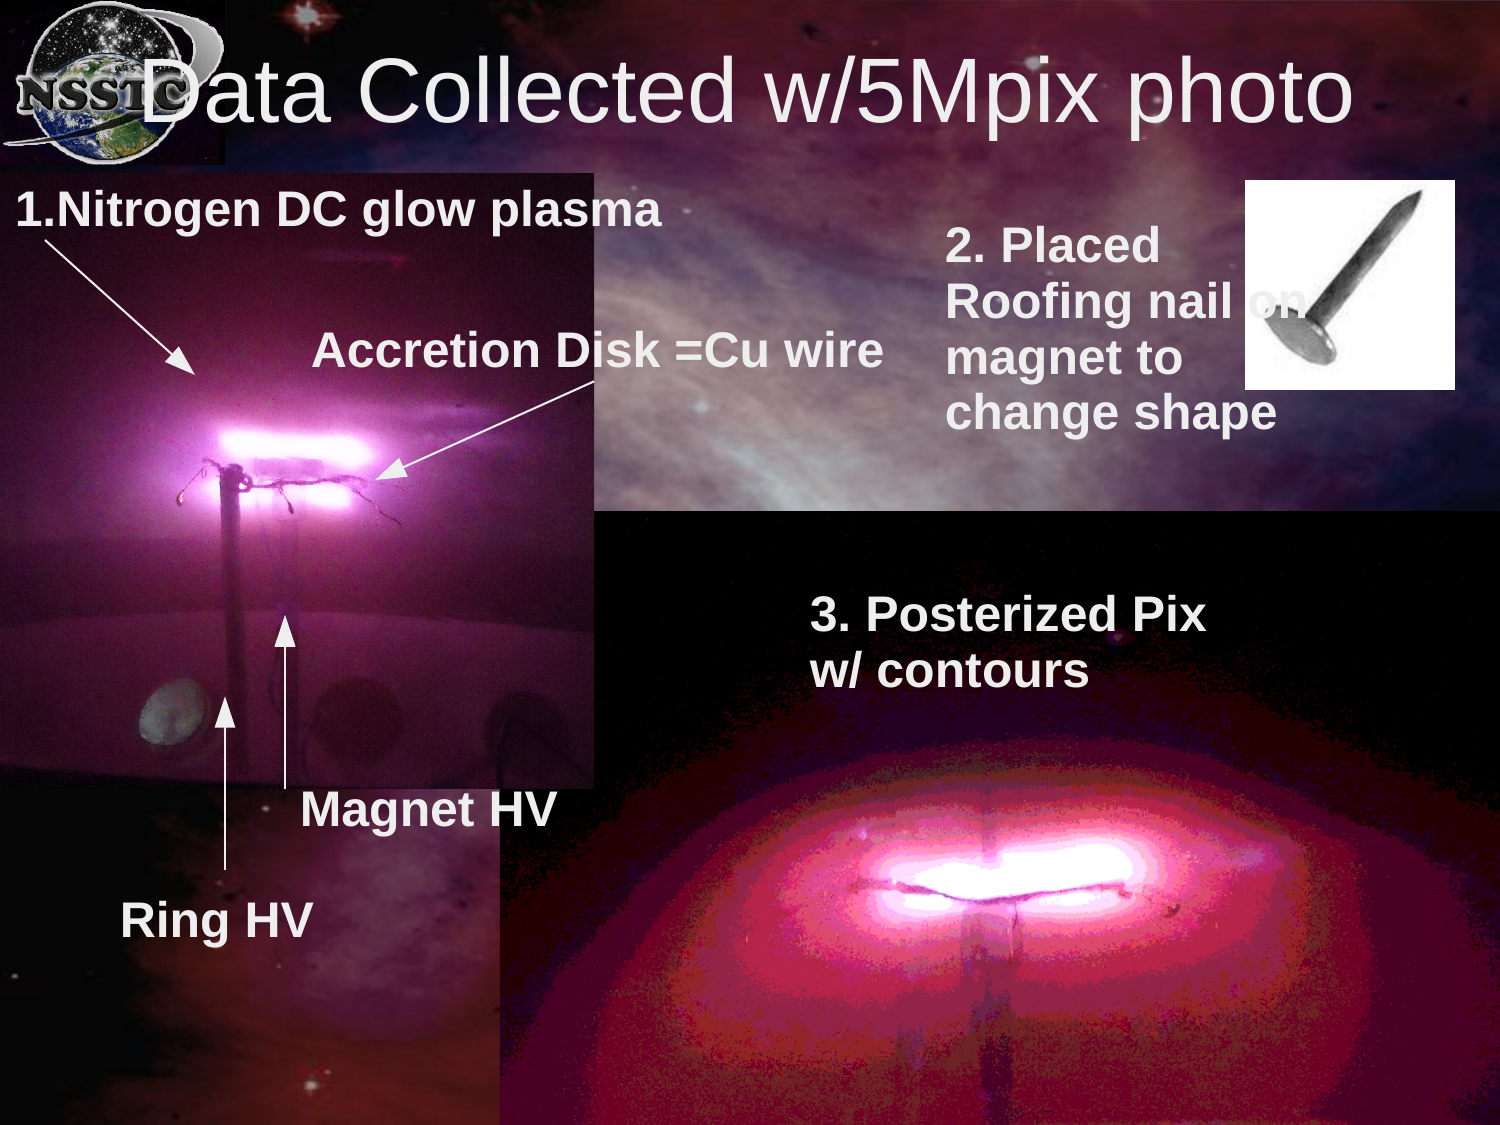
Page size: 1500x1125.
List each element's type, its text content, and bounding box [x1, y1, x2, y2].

text_box 1.Nitrogen DC glow plasma [0, 173, 736, 300]
text_box Accretion Disk =Cu wire [296, 314, 912, 442]
picture [0, 0, 112, 173]
text_box 3. Posterized Pix w/ contours [795, 578, 1246, 761]
text_box 2. Placed Roofing nail on magnet to change shape [930, 210, 1336, 511]
picture [0, 0, 1500, 1125]
text_box Magnet HV [285, 773, 616, 901]
title Data Collected w/5Mpix photo [112, 0, 1383, 190]
text_box Ring HV [105, 885, 391, 956]
